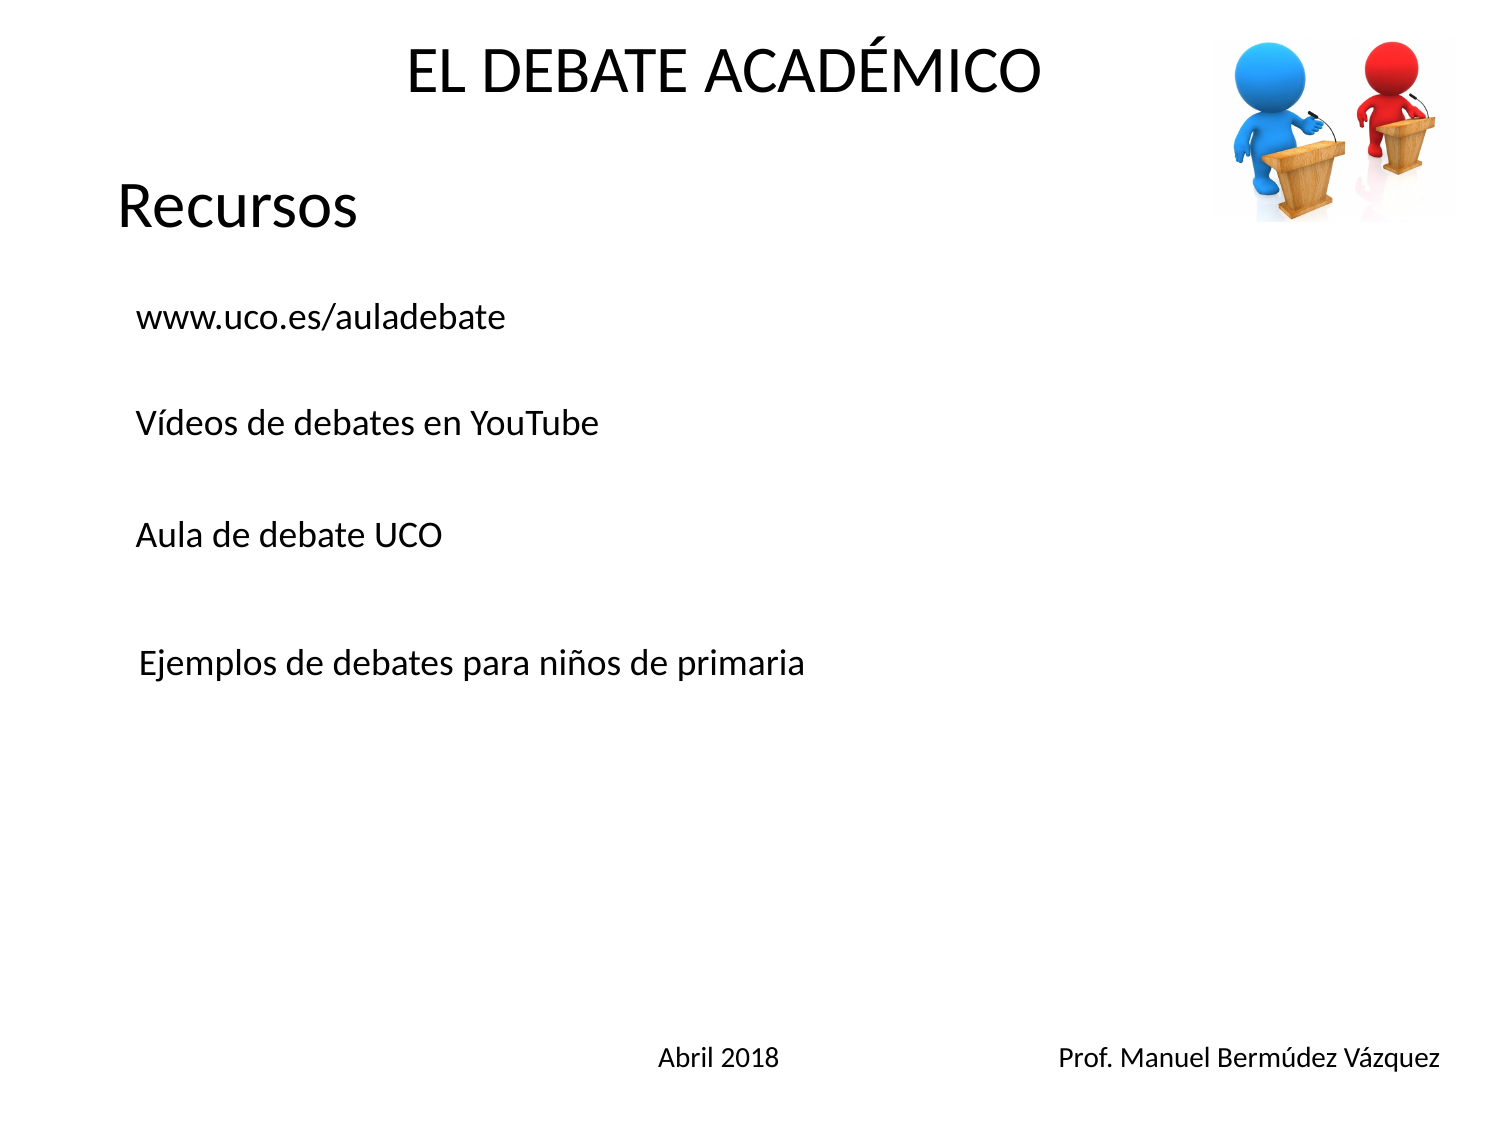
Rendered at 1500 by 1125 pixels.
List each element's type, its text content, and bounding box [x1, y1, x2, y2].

text_box www.uco.es/auladebate [121, 284, 522, 345]
text_box Vídeos de debates en YouTube [120, 389, 746, 451]
text_box Ejemplos de debates para niños de primaria [124, 630, 822, 691]
text_box Aula de debate UCO [120, 502, 611, 563]
text_box Recursos [103, 152, 1133, 249]
